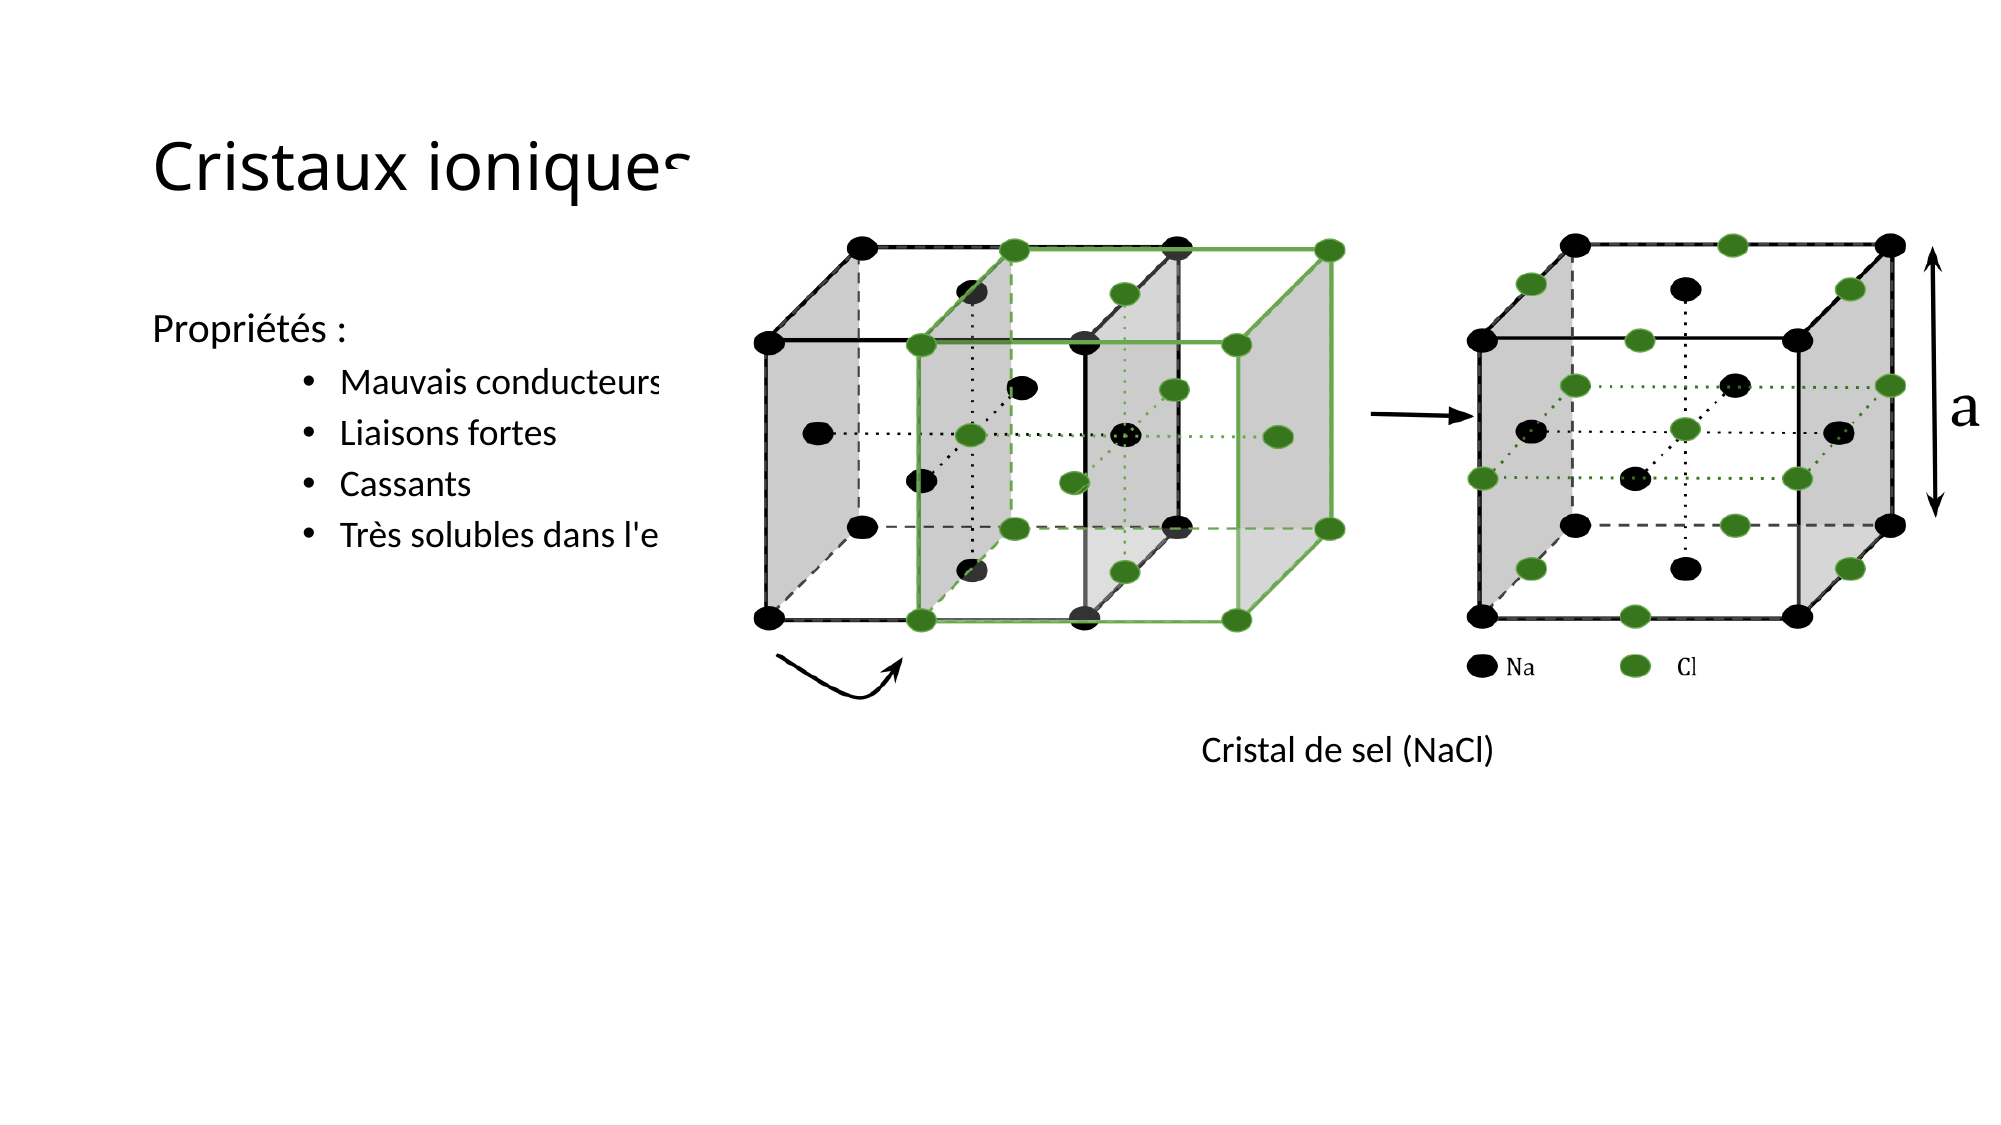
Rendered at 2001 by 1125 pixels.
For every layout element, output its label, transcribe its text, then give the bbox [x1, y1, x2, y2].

text_box Cristal de sel (NaCl) [1186, 716, 1637, 778]
picture [659, 169, 2000, 718]
title Cristaux ioniques [137, 59, 1863, 278]
text_box Propriétés : Mauvais conducteurs Liaisons fortes Cassants Très solubles dans l'eau [137, 299, 659, 625]
